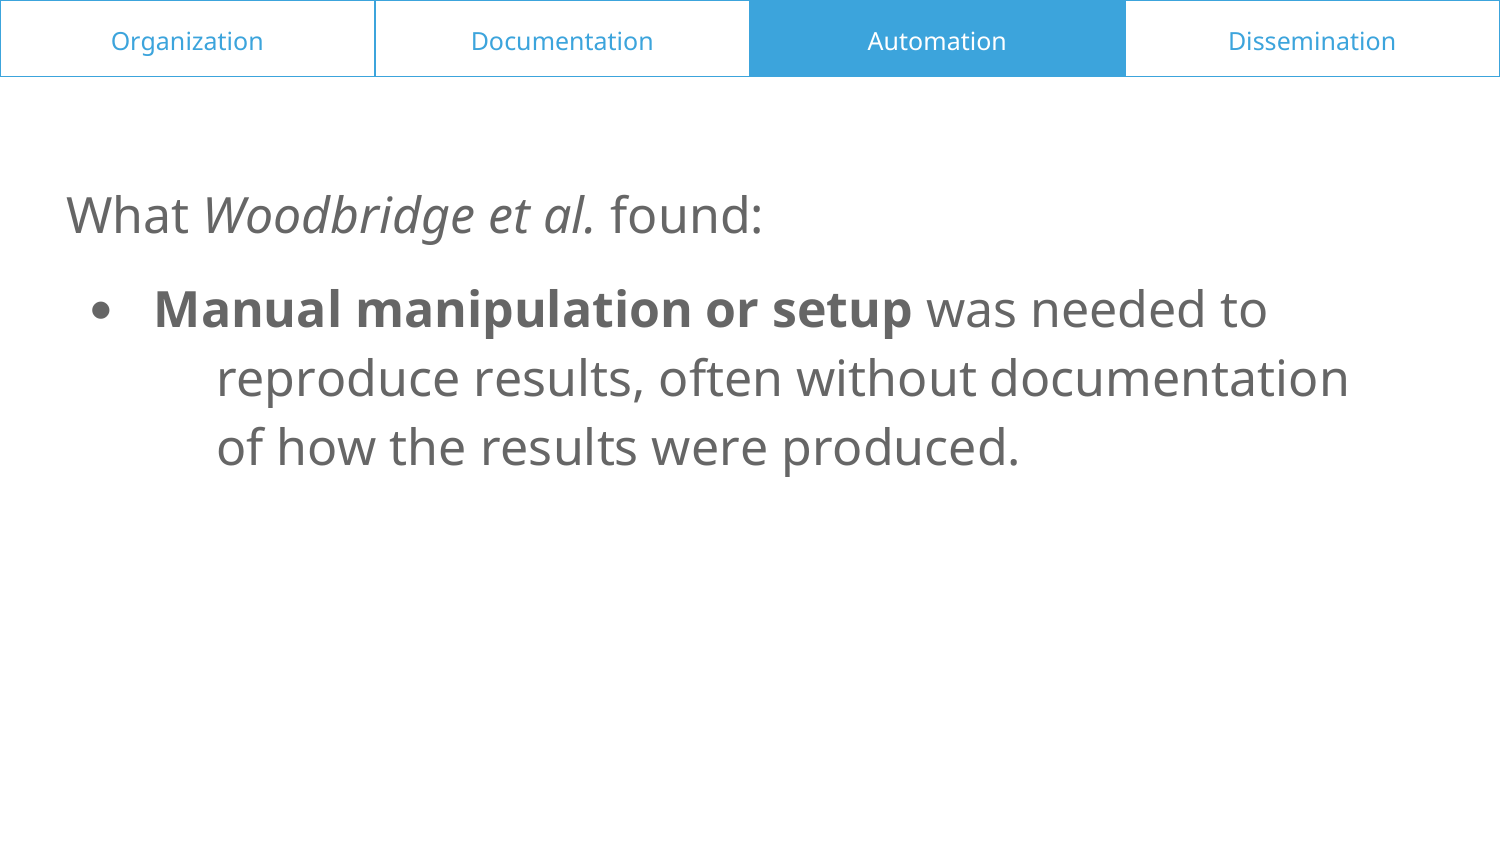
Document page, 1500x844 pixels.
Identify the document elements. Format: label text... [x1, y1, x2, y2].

text_box Organization [0, 0, 374, 77]
text_box Documentation [375, 0, 749, 77]
text_box Dissemination [1125, 0, 1500, 77]
list What Woodbridge et al. found: Manual manipulation or setup was needed to reproduce results, often without documentation of how the results were produced. [51, 159, 1424, 750]
text_box Automation [750, 0, 1124, 77]
